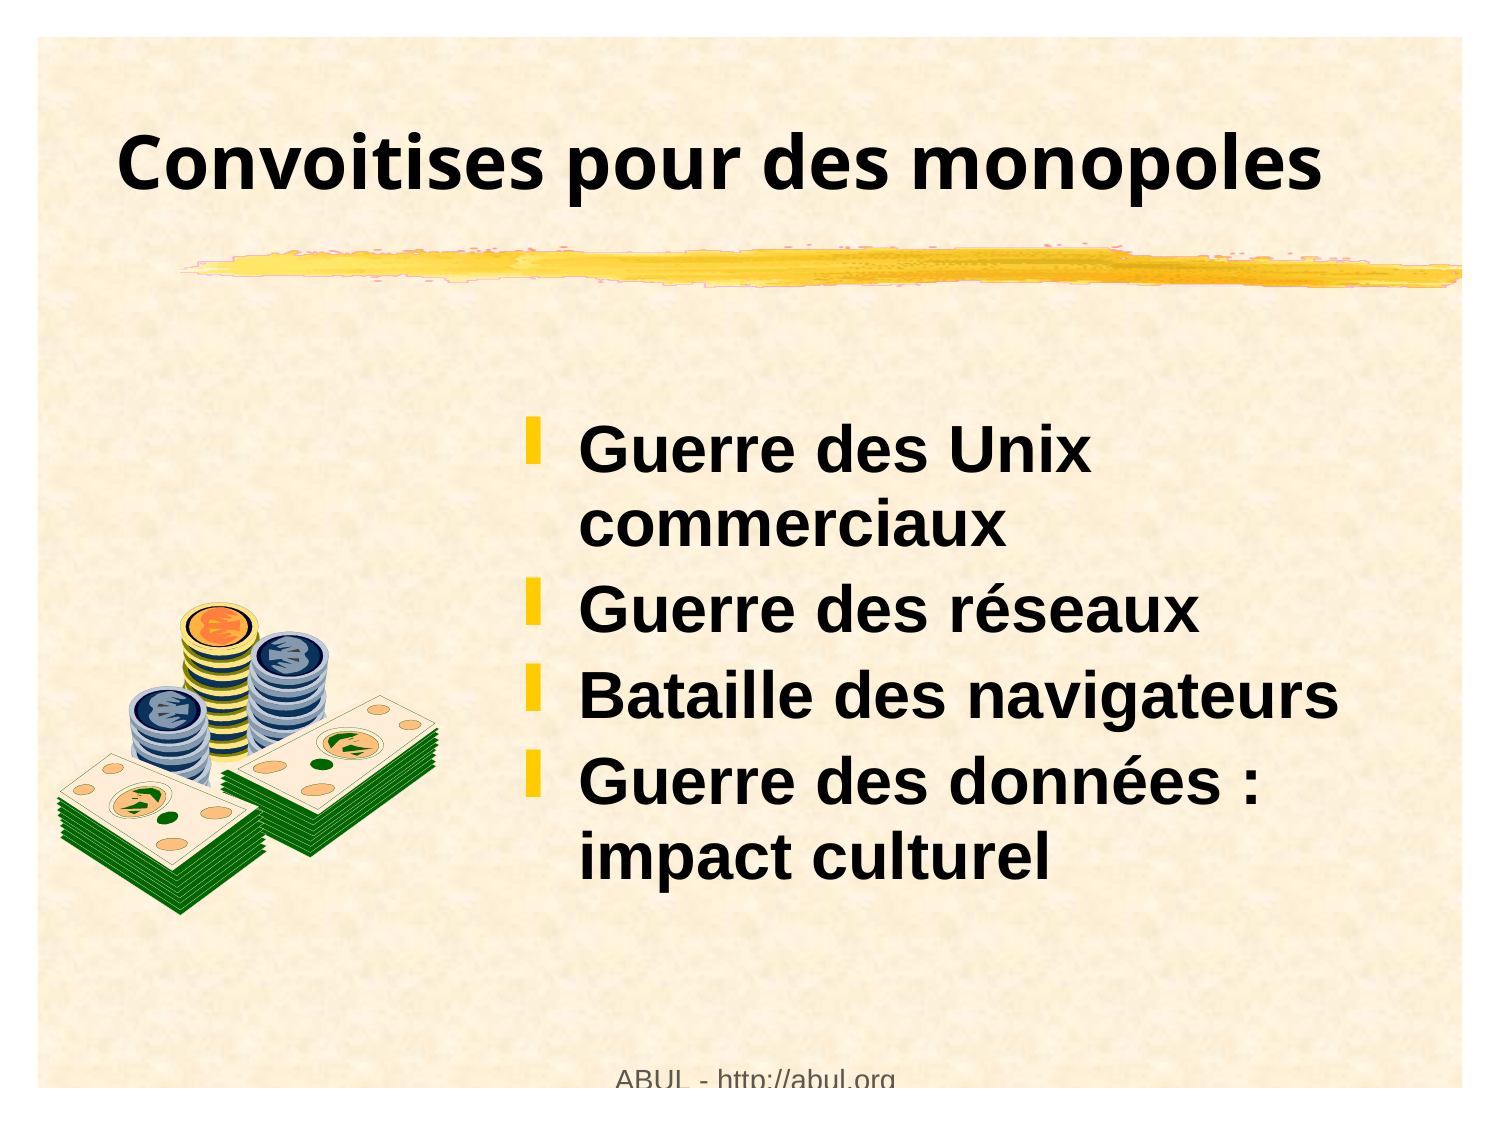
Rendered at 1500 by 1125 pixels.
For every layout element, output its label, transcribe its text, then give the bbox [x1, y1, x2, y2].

picture [858, 1076, 866, 1088]
picture [754, 1076, 761, 1088]
picture [794, 1082, 801, 1088]
picture [811, 1076, 818, 1088]
picture [883, 1076, 891, 1088]
picture [620, 1073, 627, 1082]
picture [639, 1072, 648, 1078]
title Convoitises pour des monopoles [101, 72, 1463, 248]
list Guerre des Unix commerciaux Guerre des réseaux Bataille des navigateurs Guerre des données : impact culturel [492, 404, 1463, 1010]
picture [618, 1084, 630, 1088]
picture [639, 1081, 649, 1088]
picture [37, 37, 1463, 1088]
picture [738, 1076, 743, 1088]
picture [722, 1076, 729, 1088]
